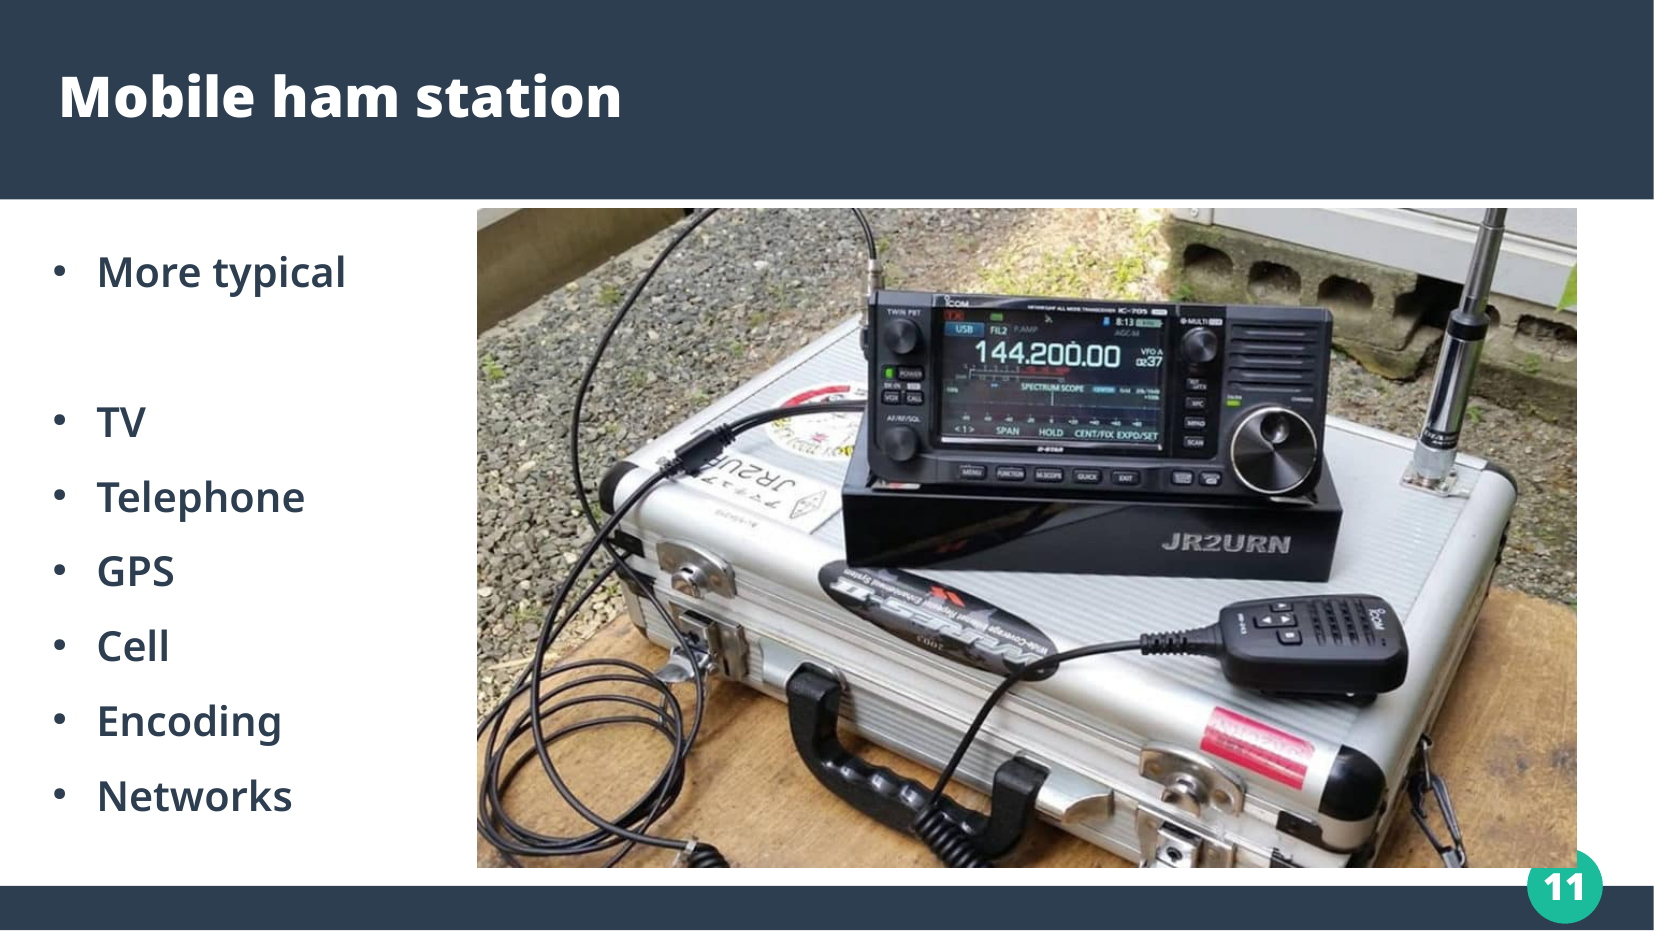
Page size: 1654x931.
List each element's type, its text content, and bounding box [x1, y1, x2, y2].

list More typical TV Telephone GPS Cell Encoding Networks [37, 243, 451, 826]
picture [477, 208, 1577, 868]
title Mobile ham station [59, 37, 1595, 155]
